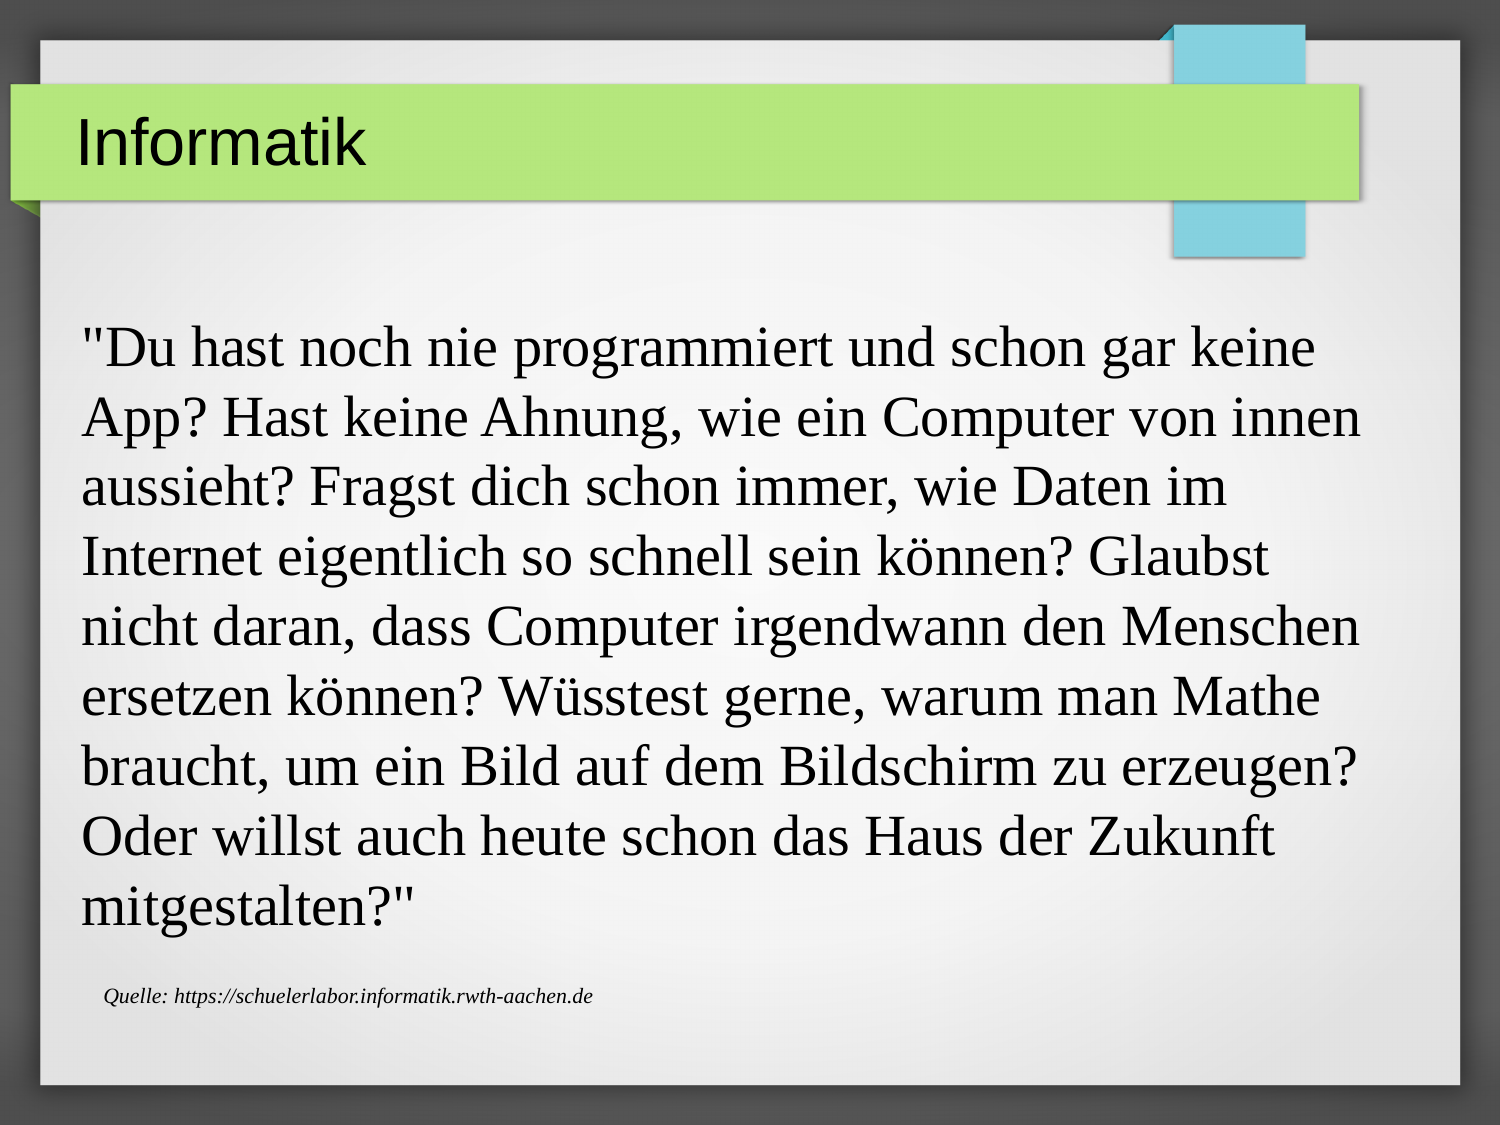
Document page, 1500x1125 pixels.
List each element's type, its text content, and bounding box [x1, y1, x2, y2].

text_box Quelle: https://schuelerlabor.informatik.rwth-aachen.de [88, 974, 1388, 1049]
text_box "Du hast noch nie programmiert und schon gar keine App? Hast keine Ahnung, wie ein Computer von innen aussieht? Fragst dich schon immer, wie Daten im Internet eigentlich so schnell sein können? Glaubst nicht daran, dass Computer irgendwann den Menschen ersetzen können? Wüsstest gerne, warum man Mathe braucht, um ein Bild auf dem Bildschirm zu erzeugen? Oder willst auch heute schon das Haus der Zukunft mitgestalten?" [66, 300, 1388, 945]
text_box Informatik [74, 85, 1146, 193]
picture [0, 0, 1500, 1125]
